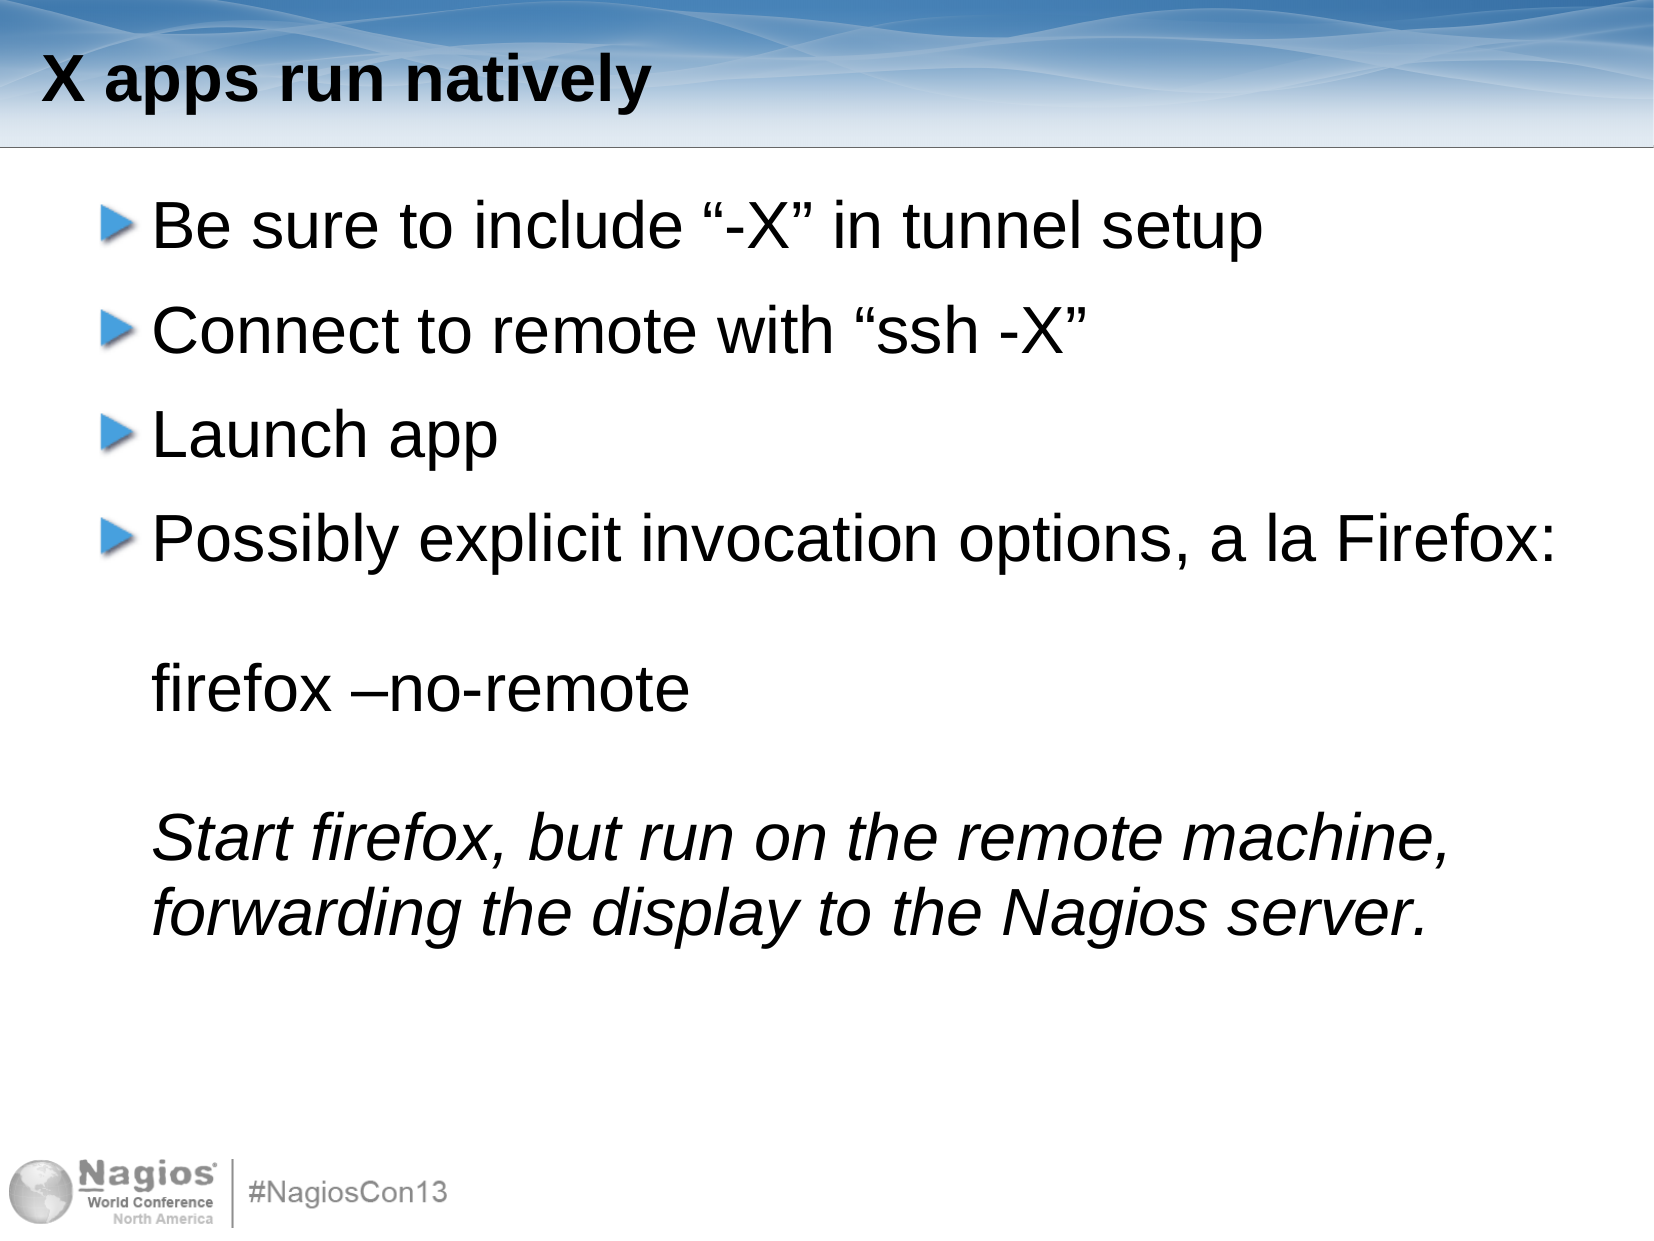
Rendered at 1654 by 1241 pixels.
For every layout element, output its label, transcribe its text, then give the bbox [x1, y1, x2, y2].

title X apps run natively [41, 29, 1248, 127]
picture [9, 1159, 453, 1228]
picture [0, 0, 1654, 147]
list Be sure to include “-X” in tunnel setup Connect to remote with “ssh -X” Launch app Possibly explicit invocation options, a la Firefox: firefox –no-remote Start firefox, but run on the remote machine, forwarding the display to the Nagios server. [80, 188, 1569, 1007]
